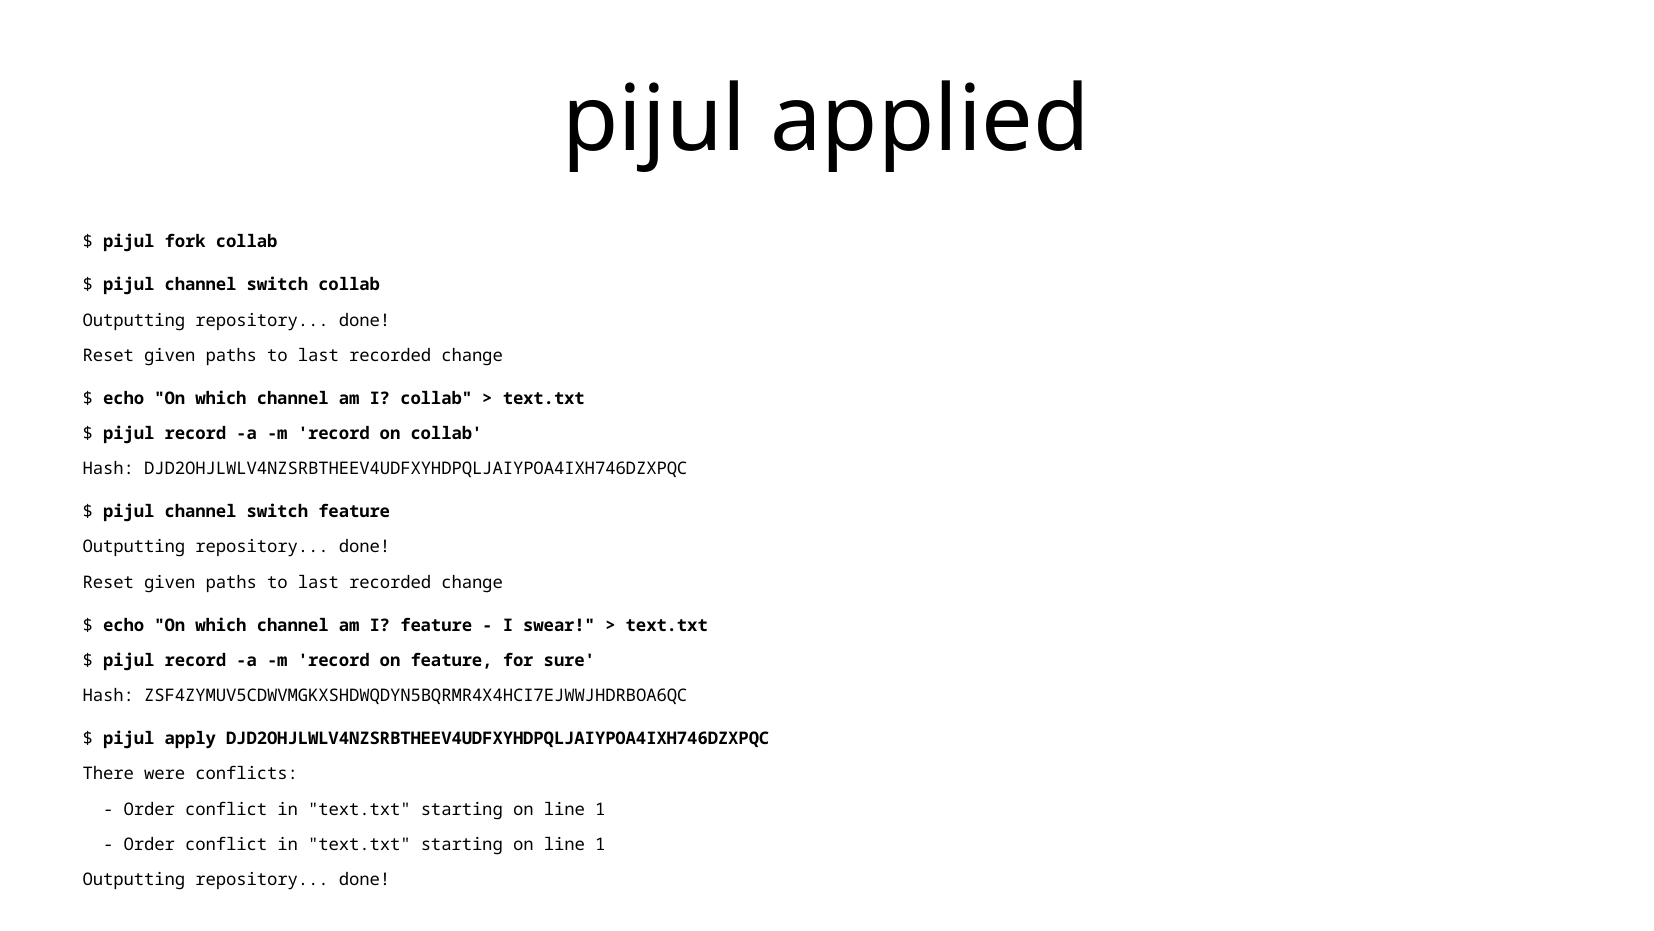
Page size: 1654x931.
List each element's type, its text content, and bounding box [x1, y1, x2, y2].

list $ pijul fork collab $ pijul channel switch collab Outputting repository... done! Reset given paths to last recorded change $ echo "On which channel am I? collab" > text.txt $ pijul record -a -m 'record on collab' Hash: DJD2OHJLWLV4NZSRBTHEEV4UDFXYHDPQLJAIYPOA4IXH746DZXPQC $ pijul channel switch feature Outputting repository... done! Reset given paths to last recorded change $ echo "On which channel am I? feature - I swear!" > text.txt $ pijul record -a -m 'record on feature, for sure' Hash: ZSF4ZYMUV5CDWVMGKXSHDWQDYN5BQRMR4X4HCI7EJWWJHDRBOA6QC $ pijul apply DJD2OHJLWLV4NZSRBTHEEV4UDFXYHDPQLJAIYPOA4IXH746DZXPQC There were conflicts: - Order conflict in "text.txt" starting on line 1 - Order conflict in "text.txt" starting on line 1 Outputting repository... done! [82, 217, 1571, 915]
title pijul applied [82, 37, 1571, 193]
